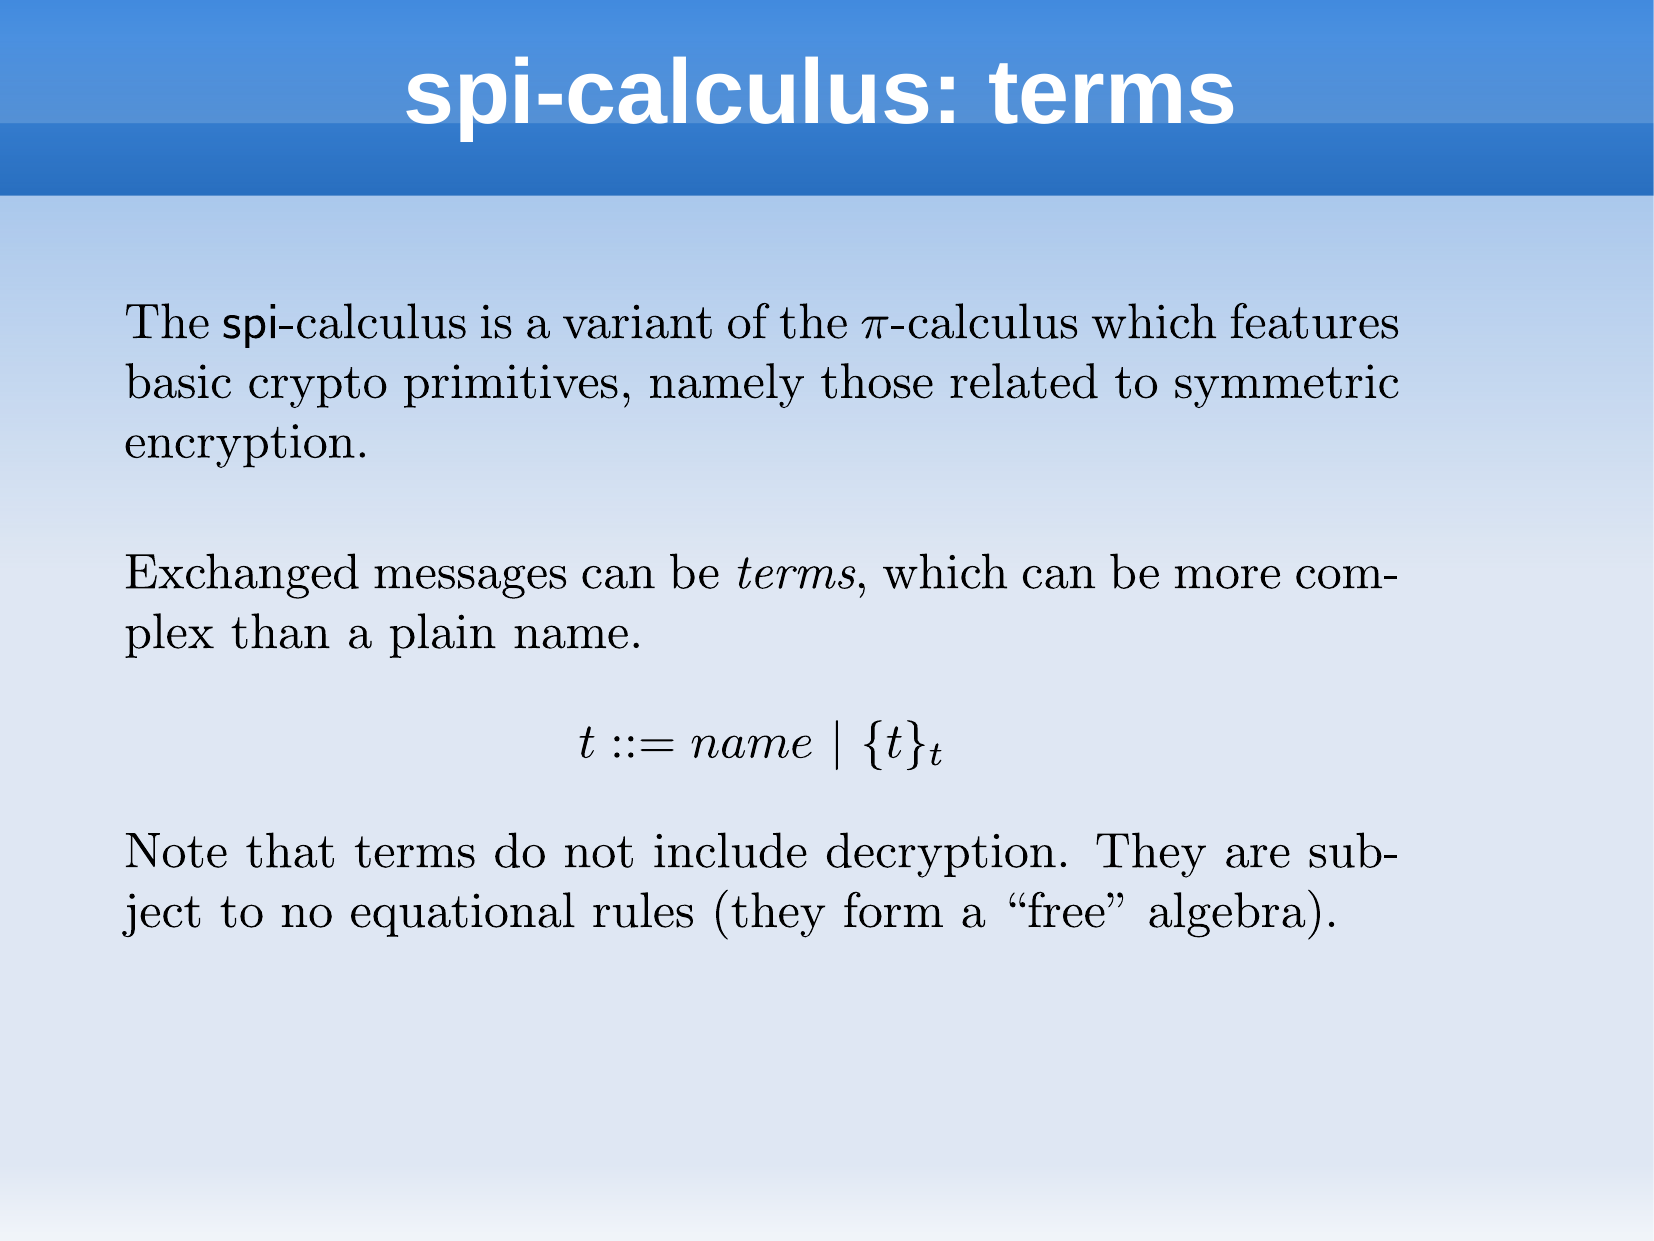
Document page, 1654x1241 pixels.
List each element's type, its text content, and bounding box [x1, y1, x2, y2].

picture [0, 0, 1654, 1241]
text_box [122, 302, 1400, 940]
title spi-calculus: terms [76, 0, 1565, 188]
